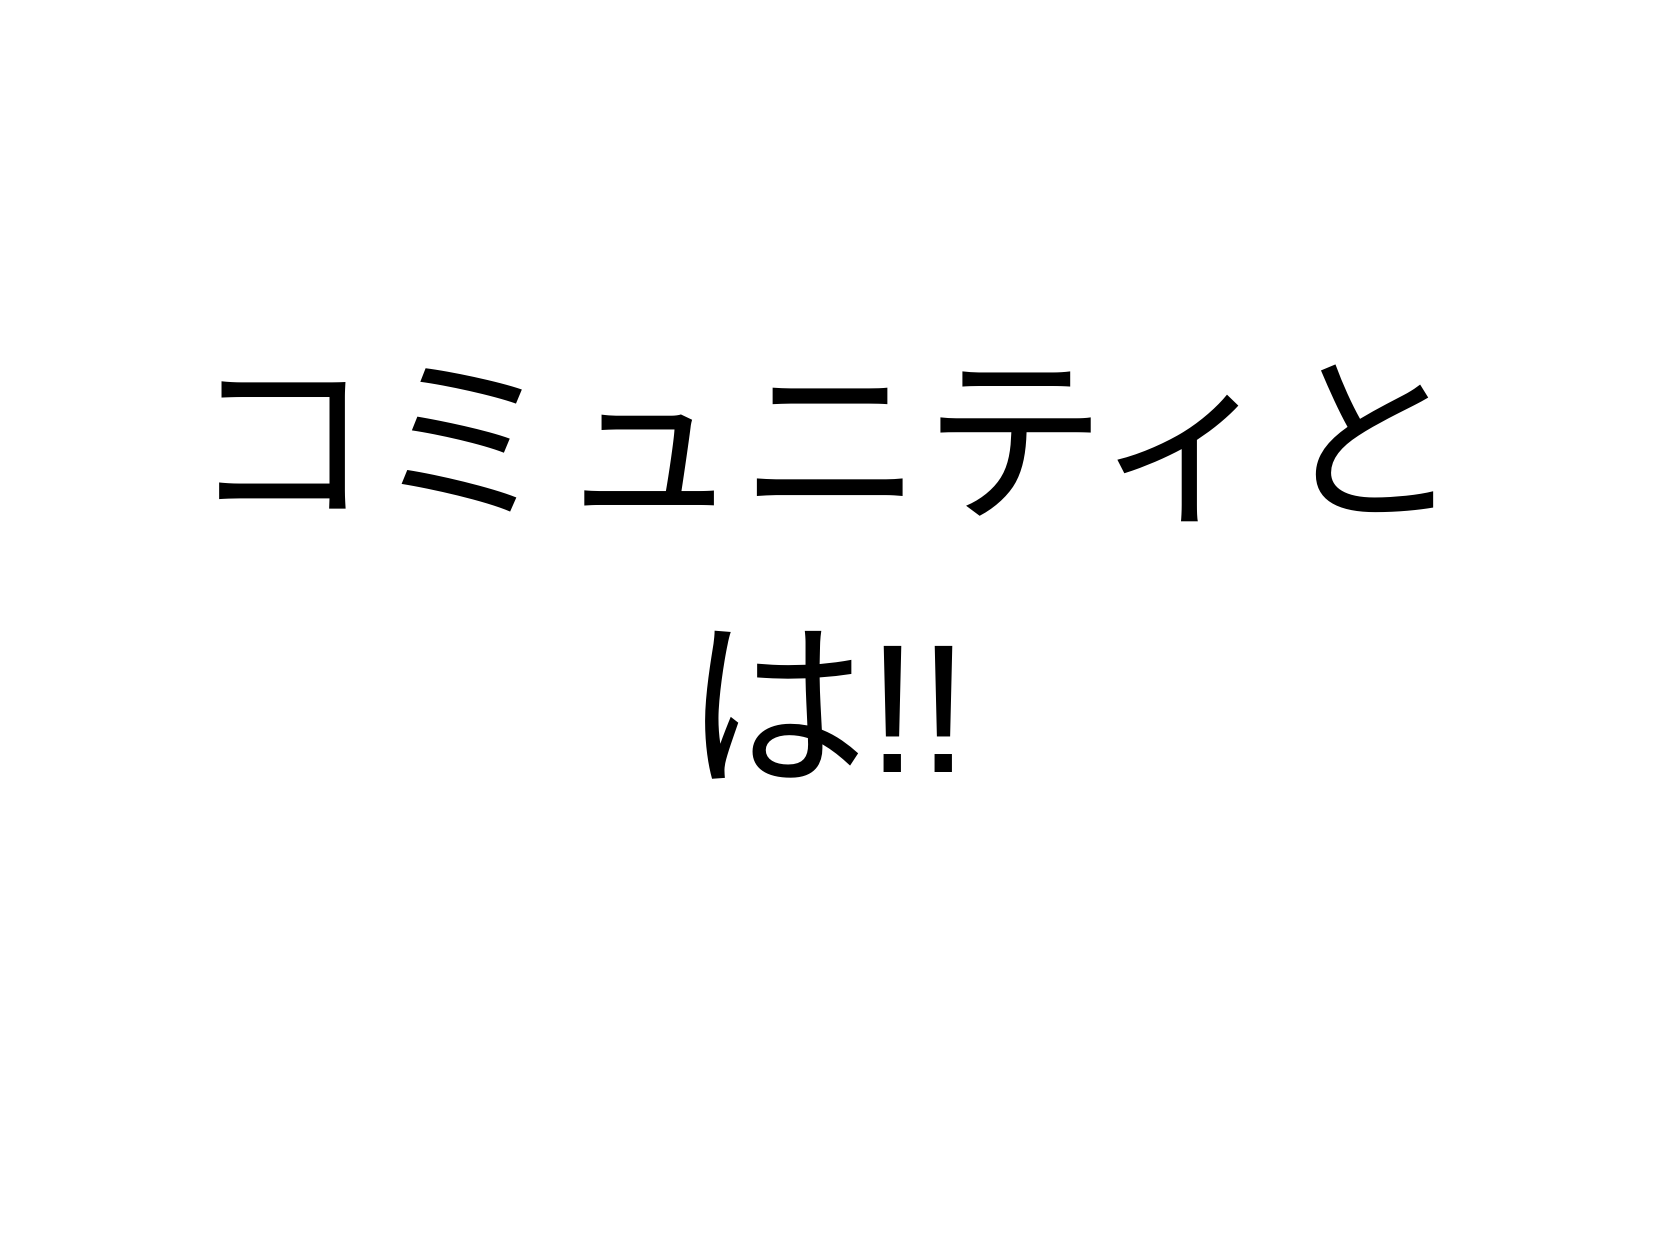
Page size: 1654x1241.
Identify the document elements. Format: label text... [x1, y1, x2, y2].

title コミュニティとは!! [82, 56, 1571, 1063]
